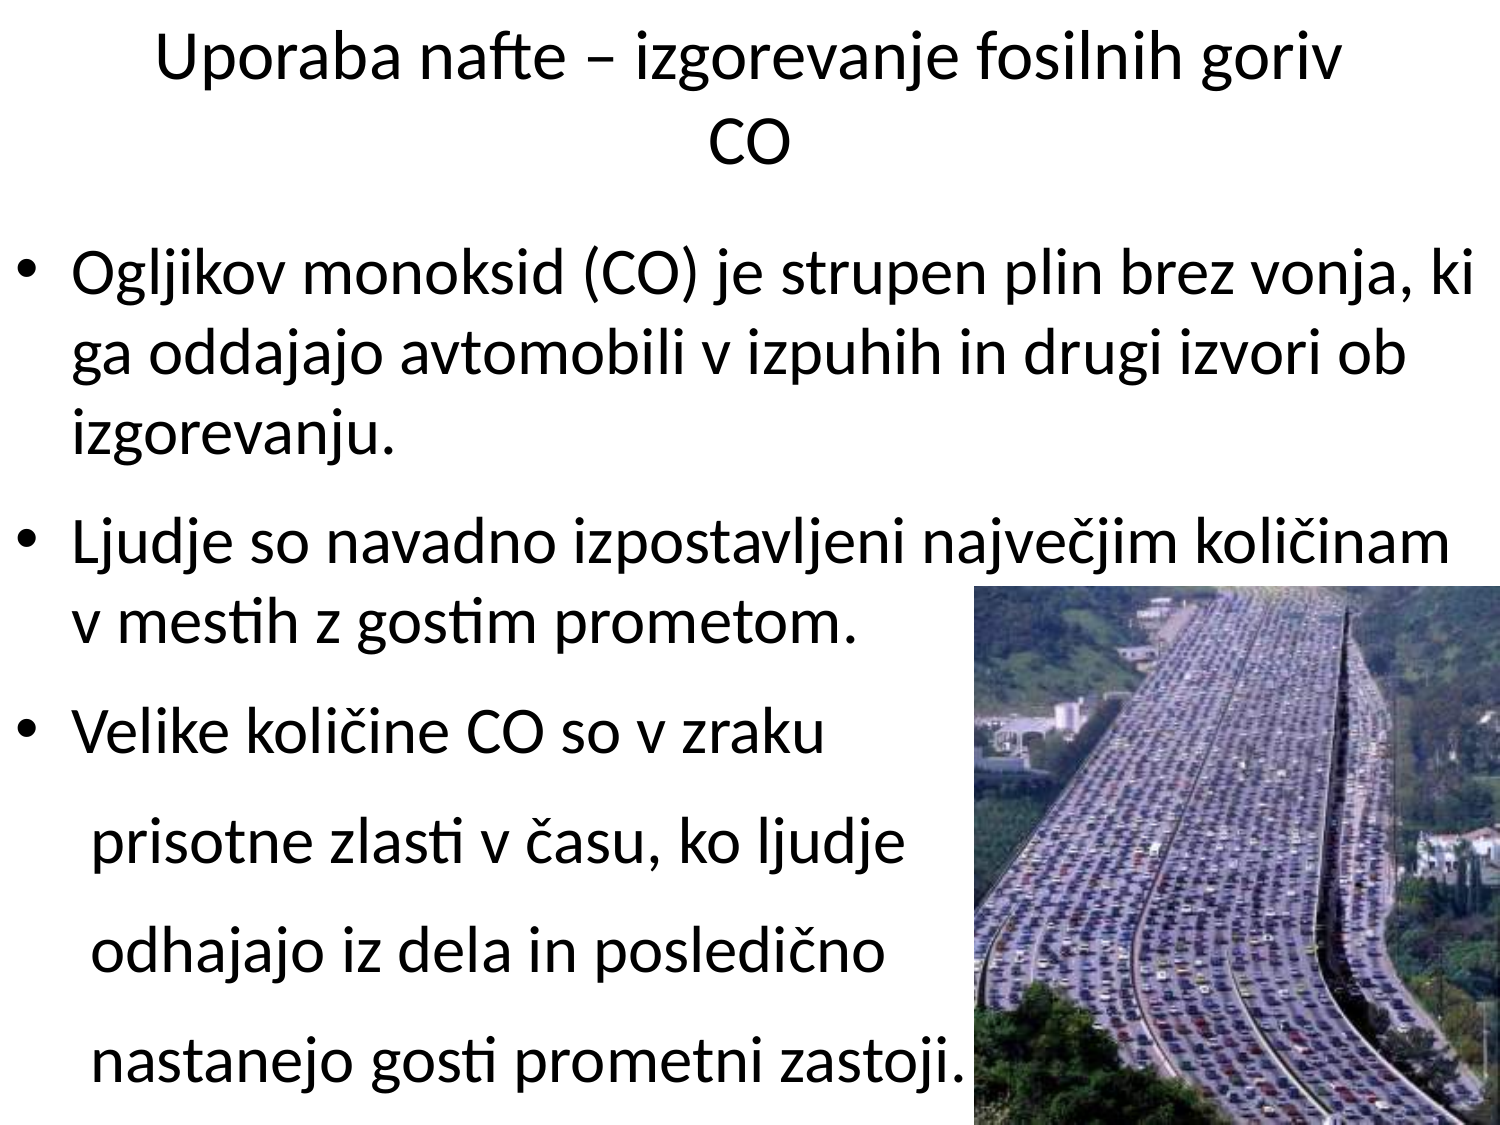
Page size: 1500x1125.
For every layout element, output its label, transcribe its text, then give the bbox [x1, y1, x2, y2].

picture [974, 586, 1500, 1125]
list Ogljikov monoksid (CO) je strupen plin brez vonja, ki ga oddajajo avtomobili v izpuhih in drugi izvori ob izgorevanju. Ljudje so navadno izpostavljeni največjim količinam v mestih z gostim prometom. Velike količine CO so v zraku prisotne zlasti v času, ko ljudje odhajajo iz dela in posledično nastanejo gosti prometni zastoji. [0, 219, 1500, 1125]
title Uporaba nafte – izgorevanje fosilnih goriv CO [0, 0, 1500, 188]
